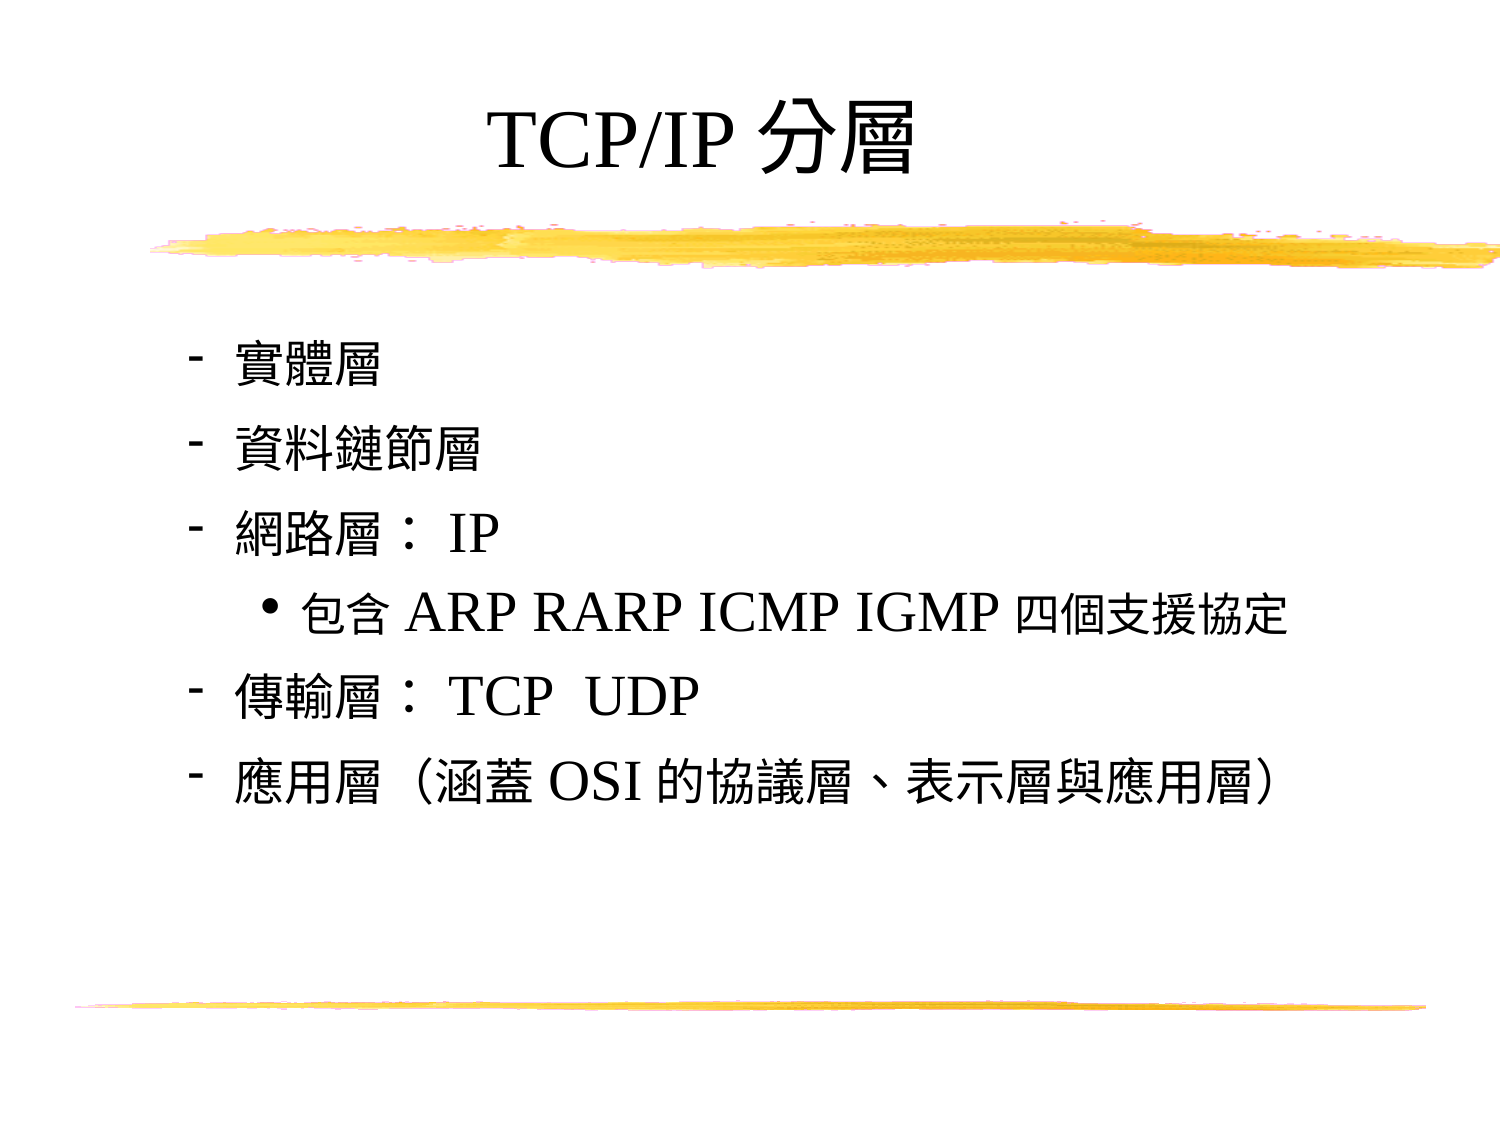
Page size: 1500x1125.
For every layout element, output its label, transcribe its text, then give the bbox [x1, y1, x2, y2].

list 實體層 資料鏈節層 網路層：IP 包含ARP RARP ICMP IGMP四個支援協定 傳輸層：TCP UDP 應用層（涵蓋OSI的協議層、表示層與應用層） [112, 324, 1388, 986]
picture [150, 215, 1500, 279]
picture [75, 999, 1426, 1013]
title TCP/IP分層 [66, 44, 1342, 218]
